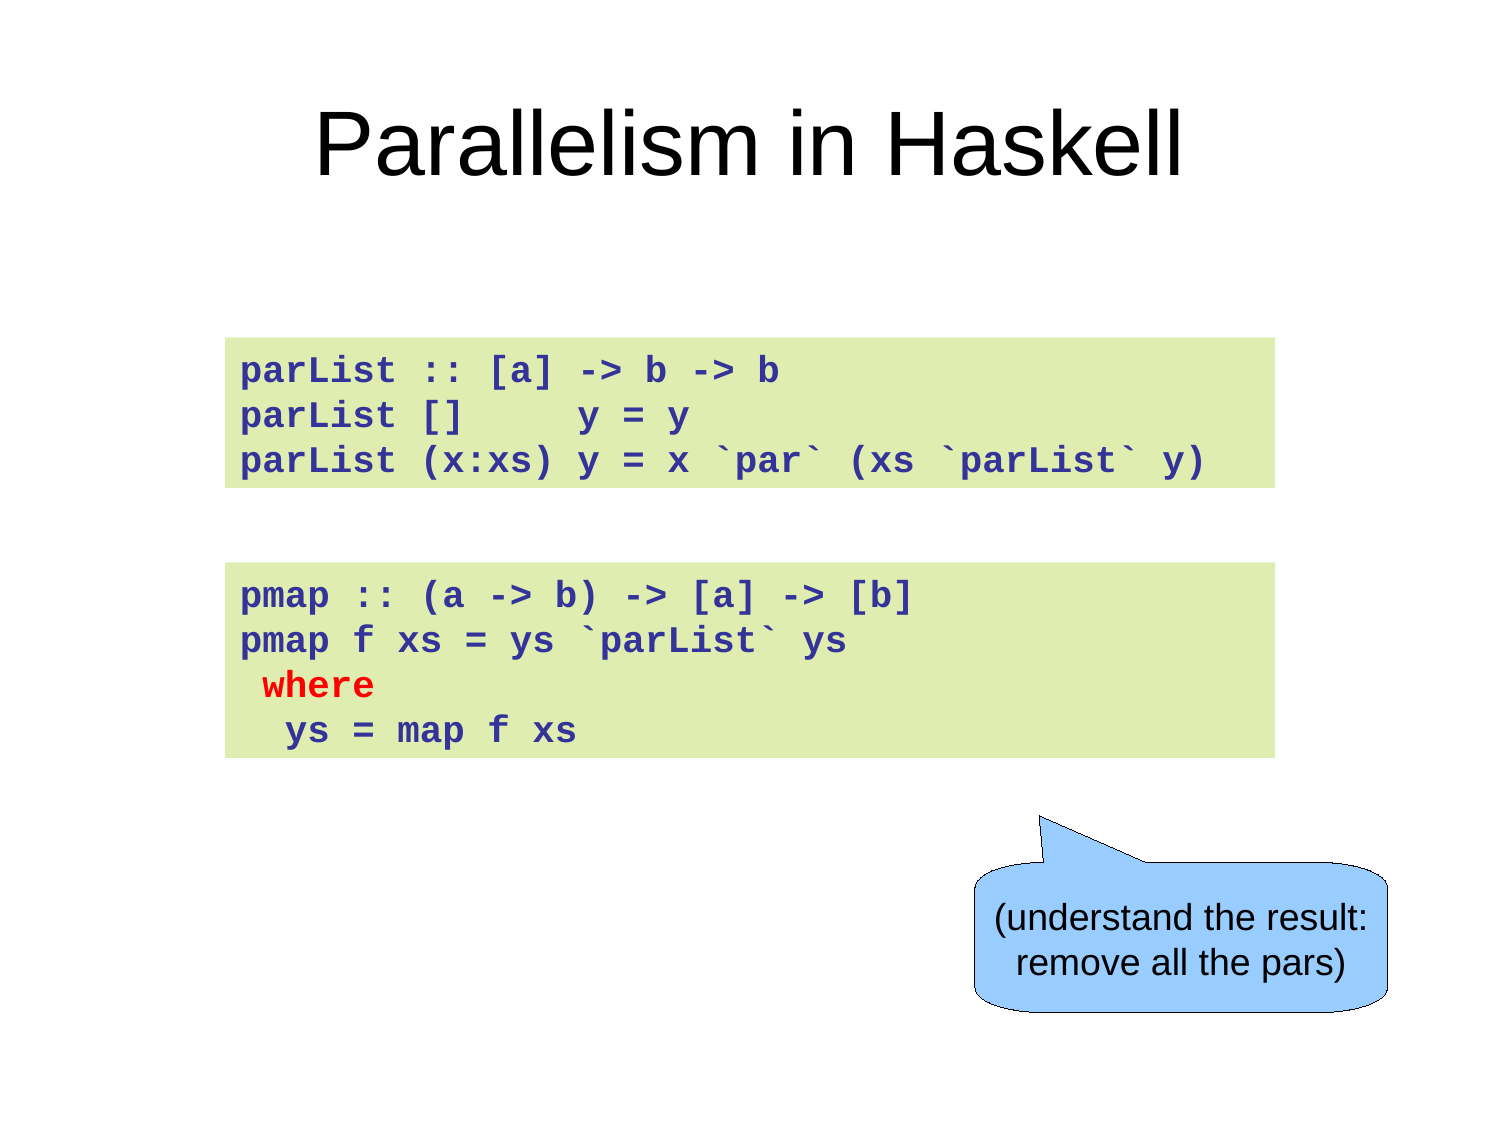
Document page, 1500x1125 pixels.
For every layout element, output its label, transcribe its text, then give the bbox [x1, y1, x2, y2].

text_box pmap :: (a -> b) -> [a] -> [b] pmap f xs = ys `parList` ys where ys = map f xs [225, 562, 1276, 758]
text_box parList :: [a] -> b -> b parList [] y = y parList (x:xs) y = x `par` (xs `parList` y) [225, 337, 1276, 488]
title Parallelism in Haskell [75, 44, 1426, 233]
text_box (understand the result: remove all the pars) [974, 815, 1388, 1013]
